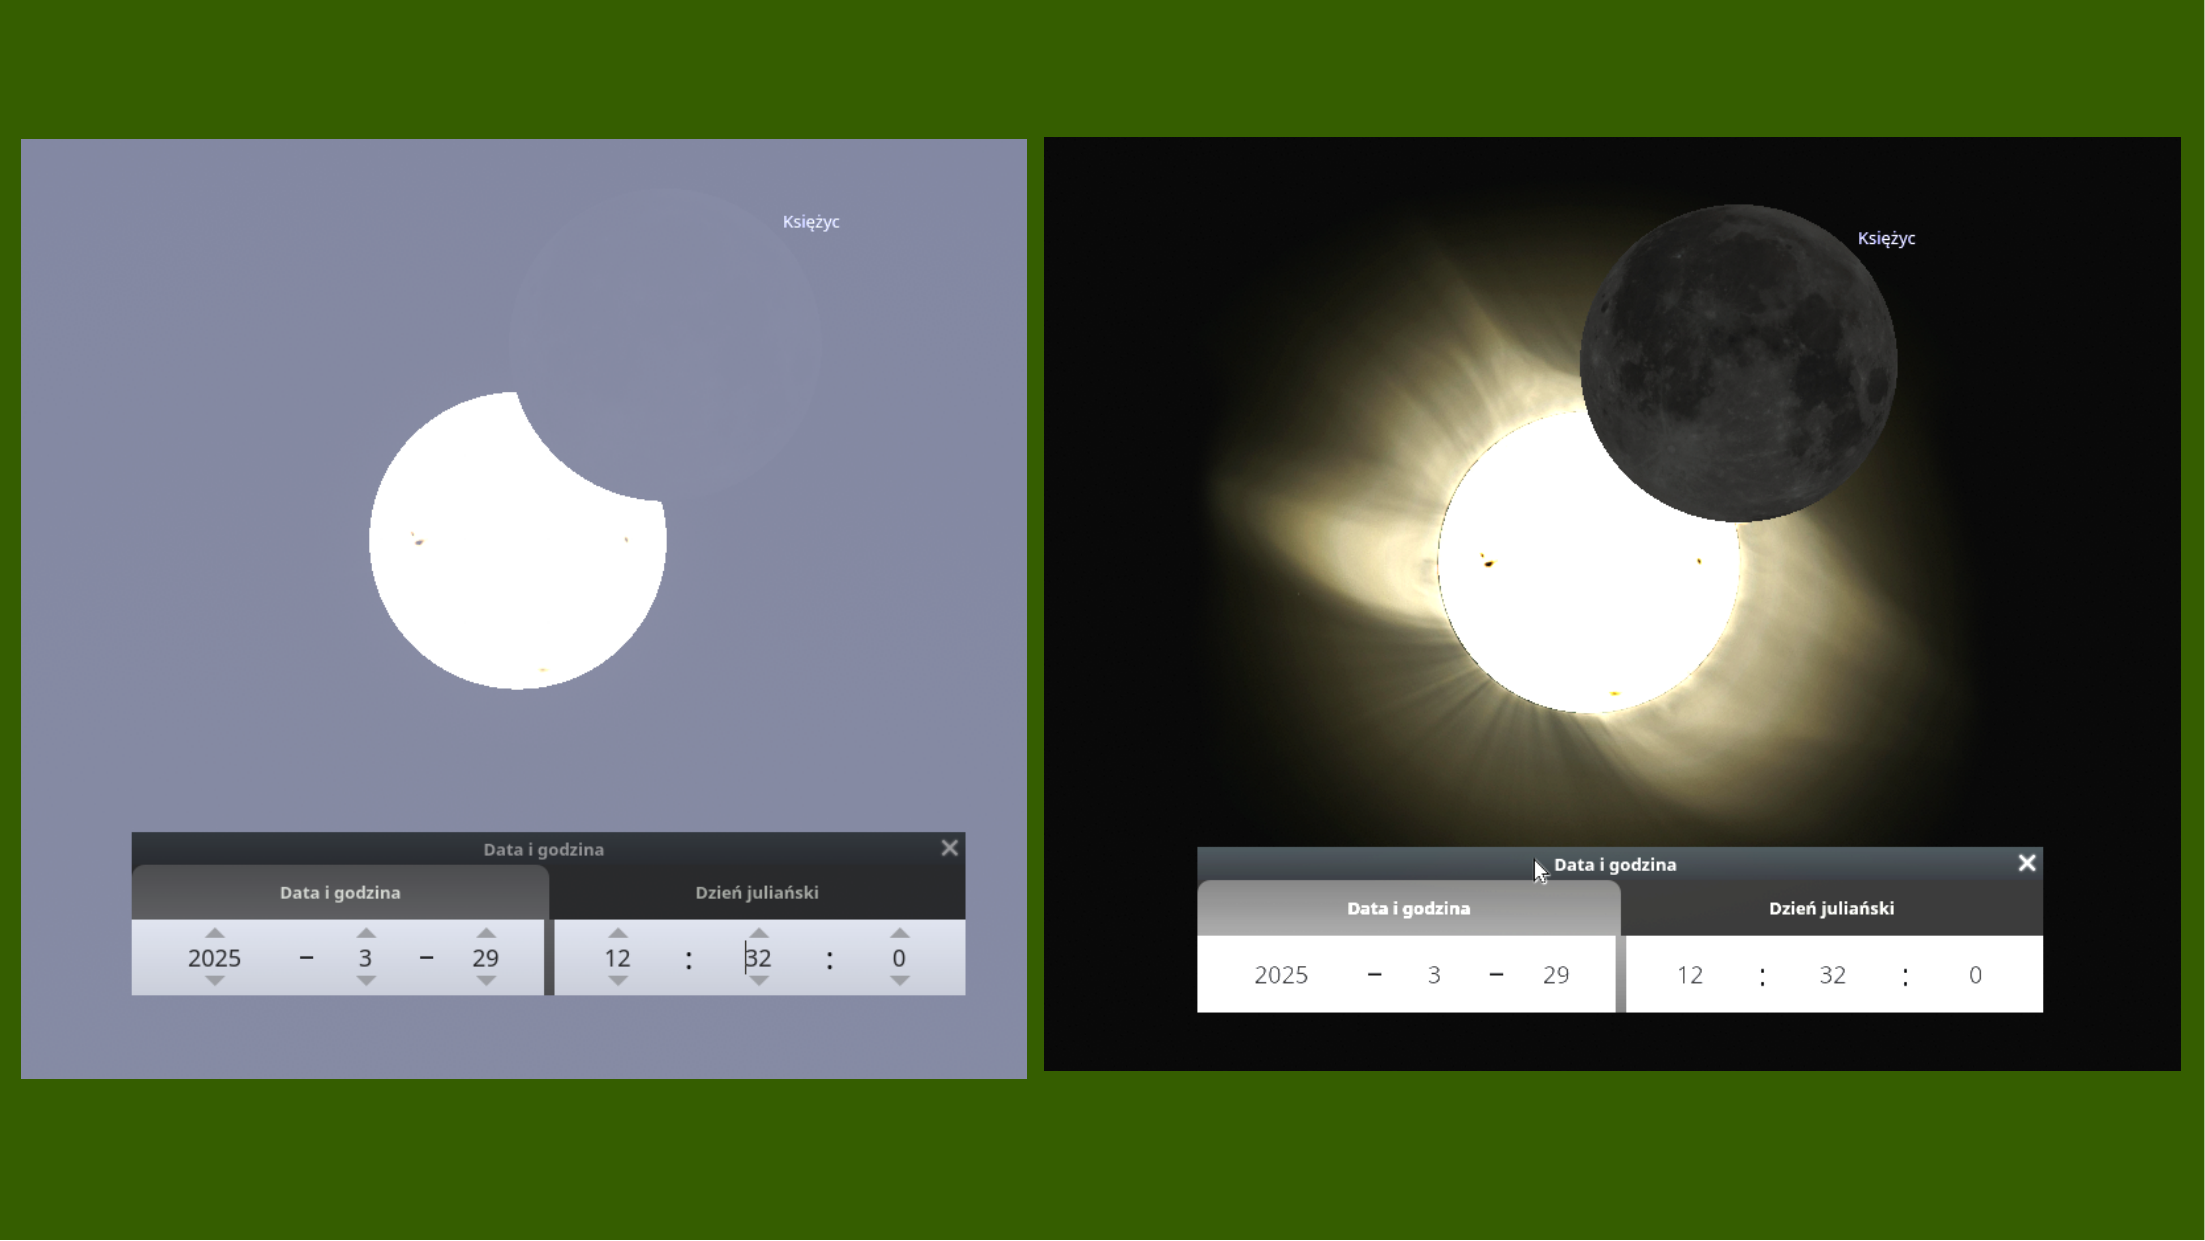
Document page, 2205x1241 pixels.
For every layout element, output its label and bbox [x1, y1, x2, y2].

picture [1044, 137, 2181, 1071]
picture [21, 139, 1027, 1079]
